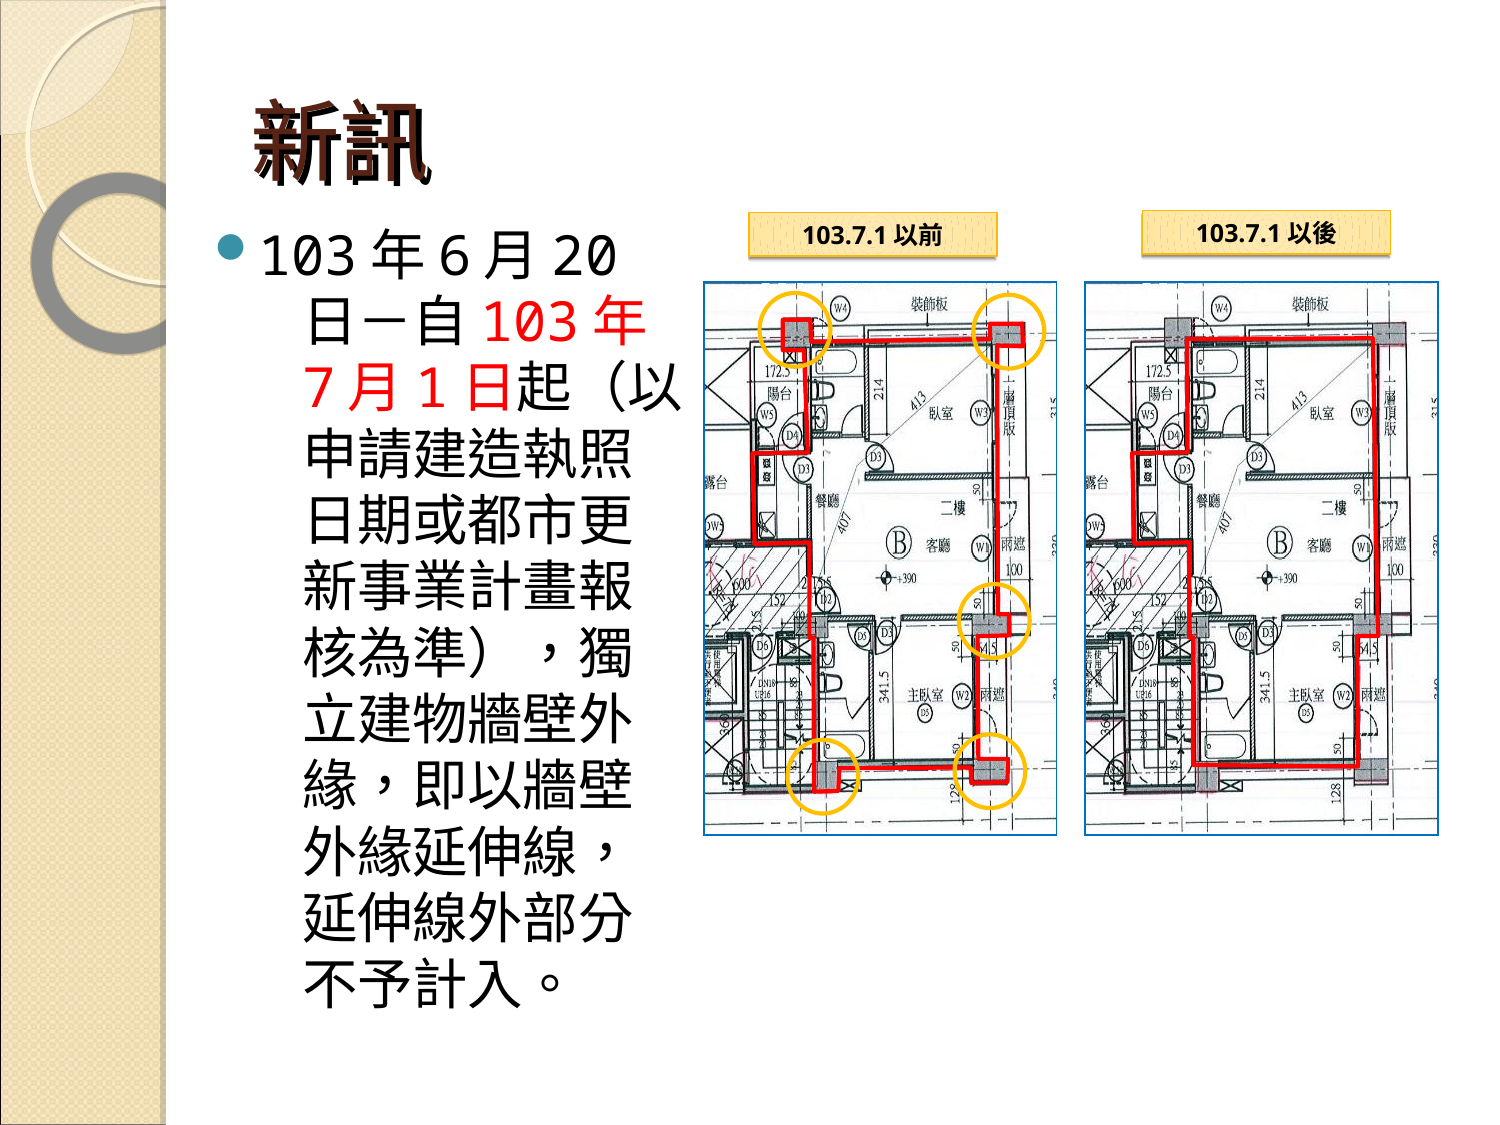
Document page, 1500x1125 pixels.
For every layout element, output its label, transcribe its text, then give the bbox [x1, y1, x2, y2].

picture [704, 282, 1056, 835]
text_box 103.7.1以前 [749, 212, 997, 256]
text_box 103.7.1以後 [1143, 210, 1391, 254]
list 103年6月20日－自103年7月1日起（以申請建造執照日期或都市更新事業計畫報核為準），獨立建物牆壁外緣，即以牆壁外緣延伸線，延伸線外部分不予計入。 [173, 212, 698, 1060]
picture [1085, 282, 1437, 835]
title 新訊 [235, 45, 1466, 233]
